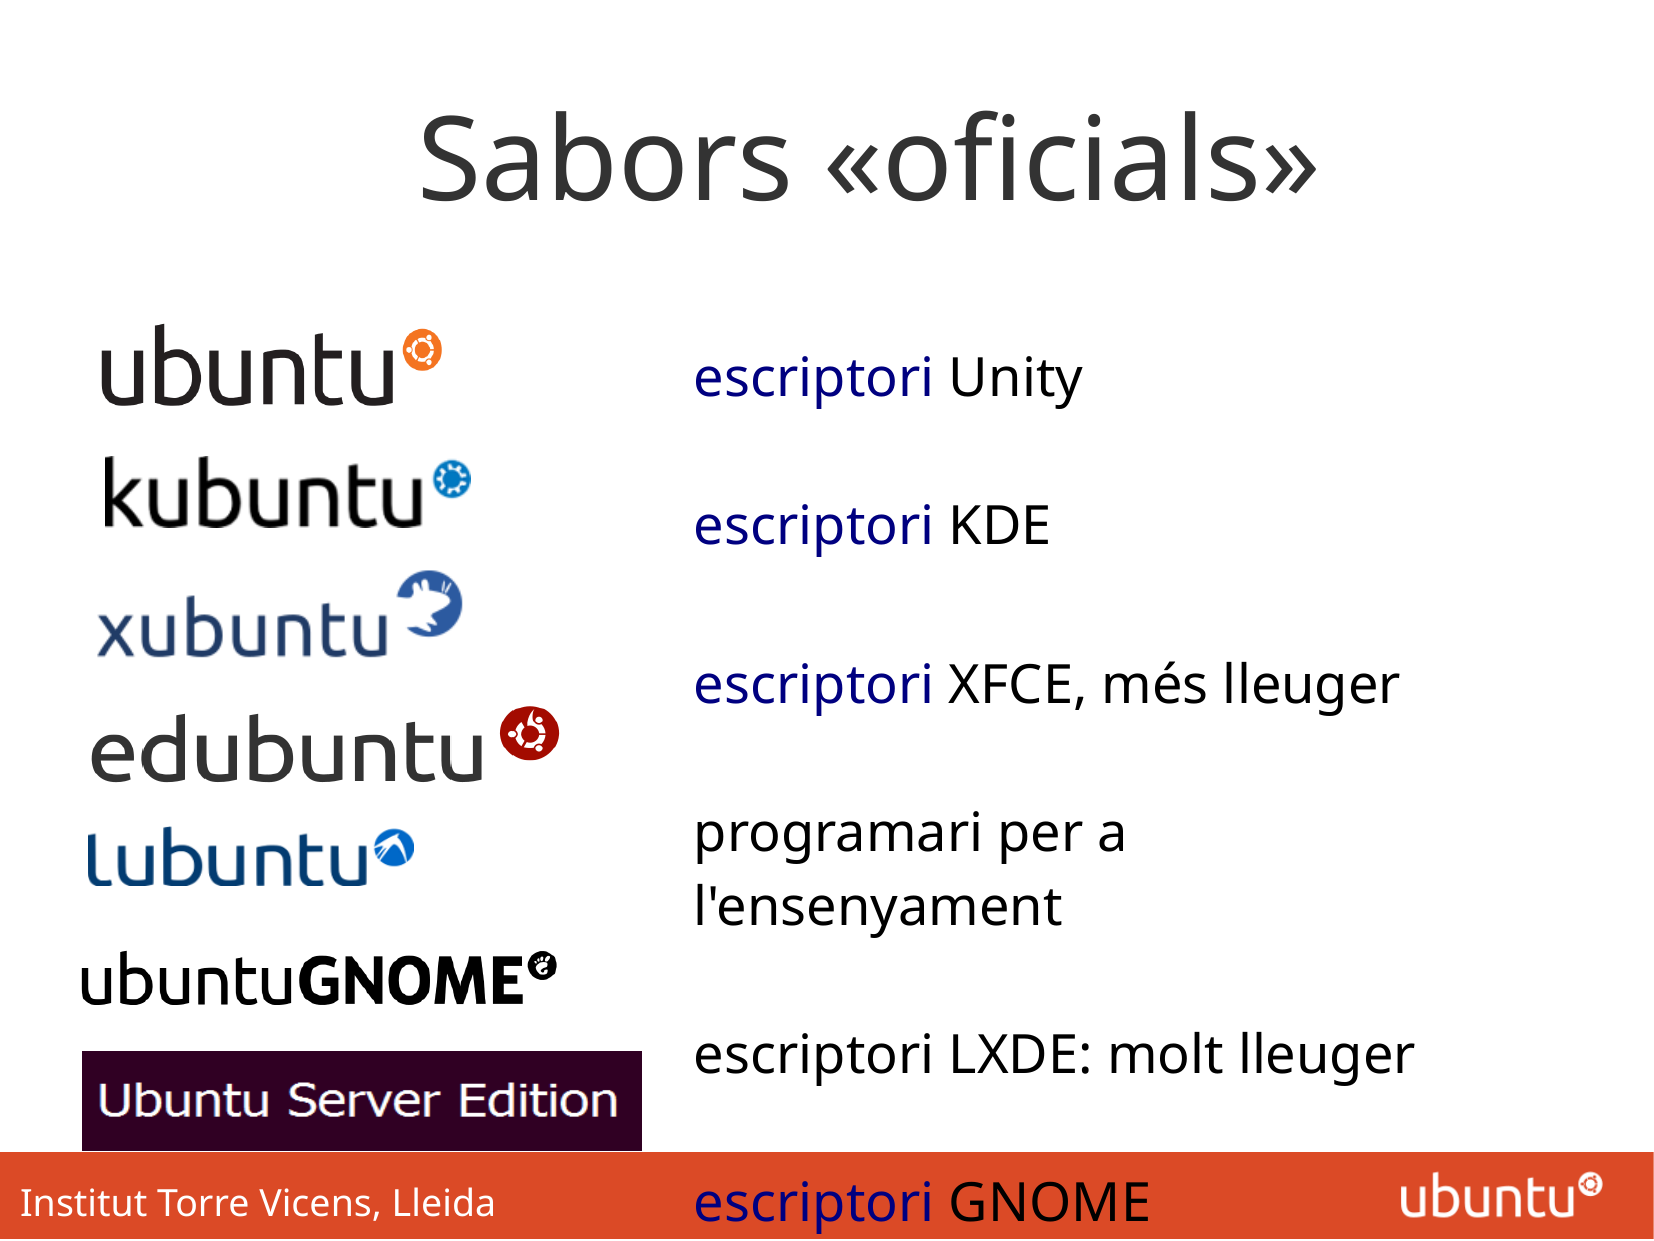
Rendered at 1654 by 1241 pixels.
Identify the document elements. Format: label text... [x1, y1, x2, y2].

picture [105, 456, 471, 529]
picture [1041, 1213, 1060, 1217]
text_box escriptori Unity escriptori KDE escriptori XFCE, més lleuger programari per a l'ensenyament escriptori LXDE: molt lleuger escriptori GNOME sense escriptori, per a servidors [679, 330, 1503, 1213]
title Sabors «oficials» [55, 58, 1536, 266]
picture [874, 1213, 888, 1218]
picture [94, 320, 449, 410]
picture [960, 1213, 979, 1217]
text_box Institut Torre Vicens, Lleida 17/05/2014 [5, 1169, 733, 1227]
picture [0, 696, 1654, 1239]
picture [733, 1213, 743, 1218]
picture [823, 1213, 836, 1218]
picture [82, 555, 478, 673]
